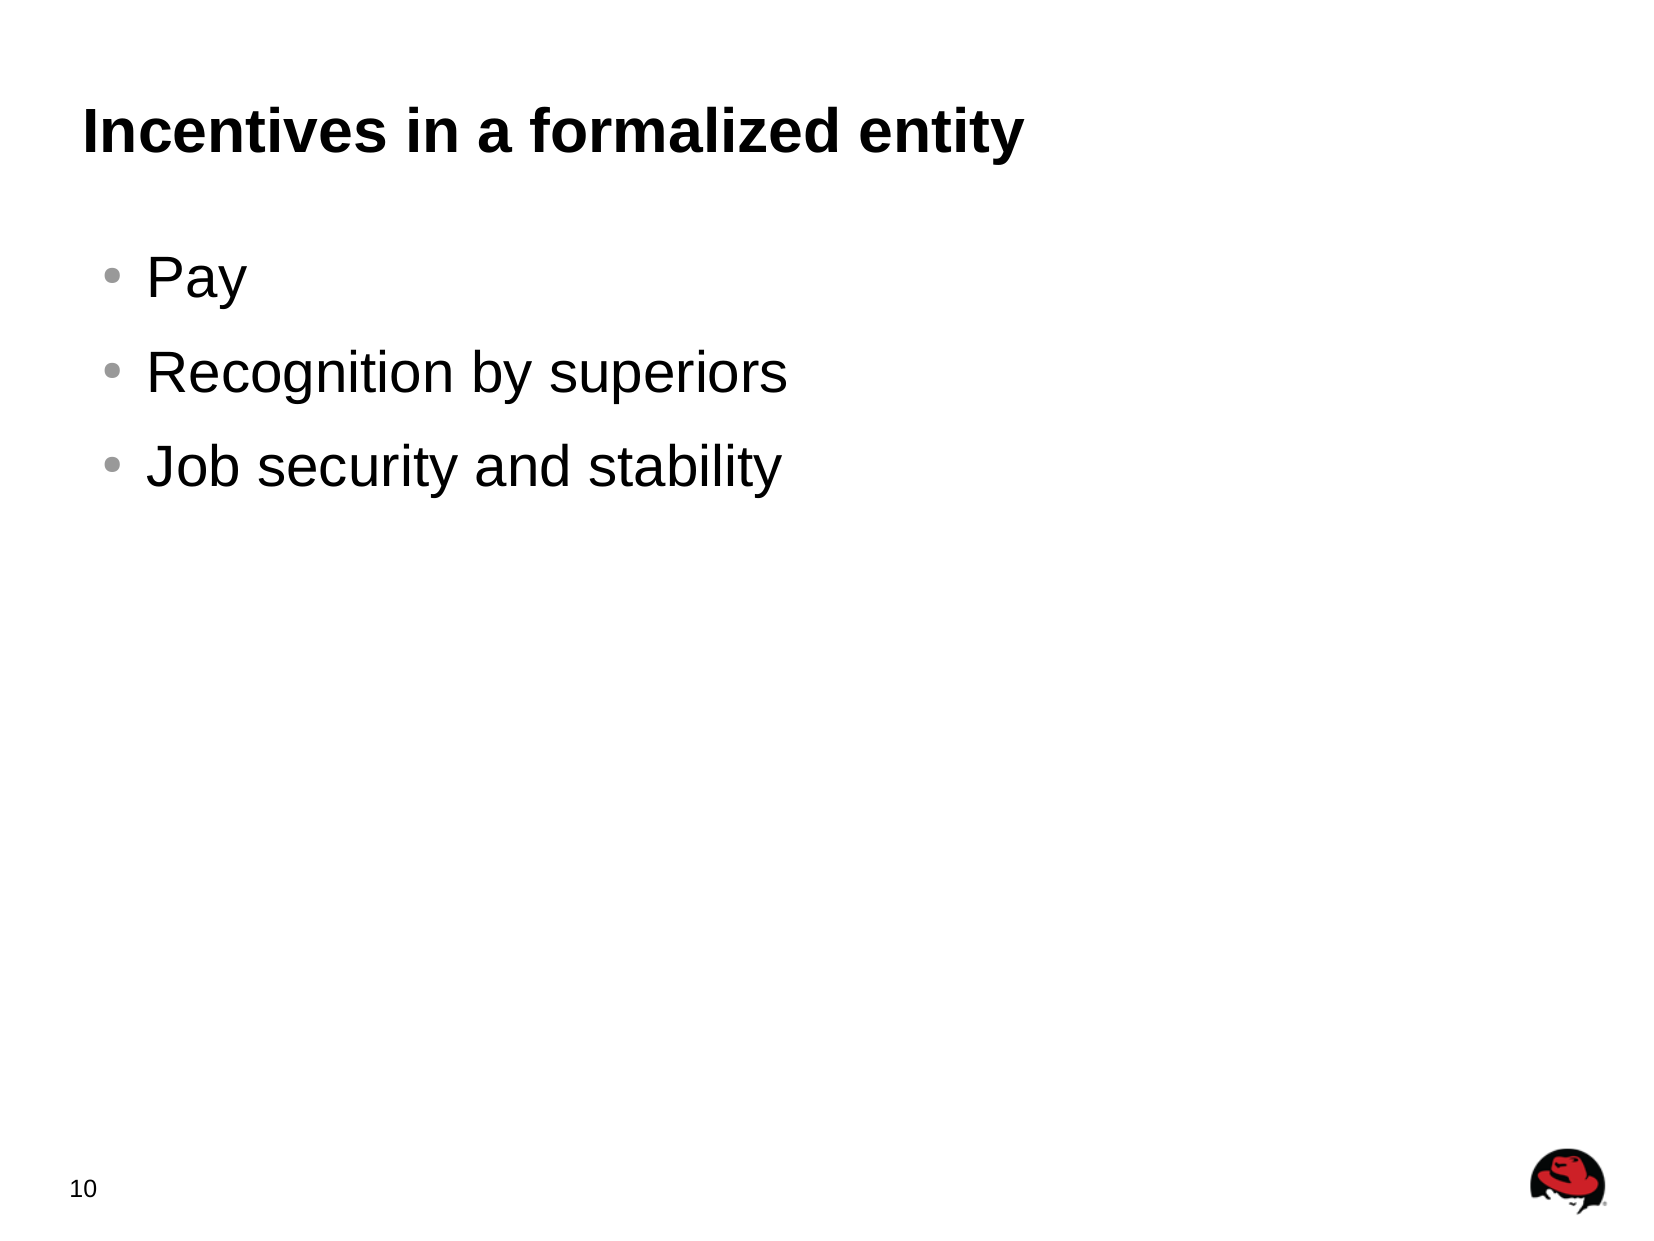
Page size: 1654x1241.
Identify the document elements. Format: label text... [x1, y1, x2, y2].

title Incentives in a formalized entity [82, 37, 1571, 226]
list Pay Recognition by superiors Job security and stability [86, 244, 1576, 1039]
picture [1529, 1146, 1613, 1224]
